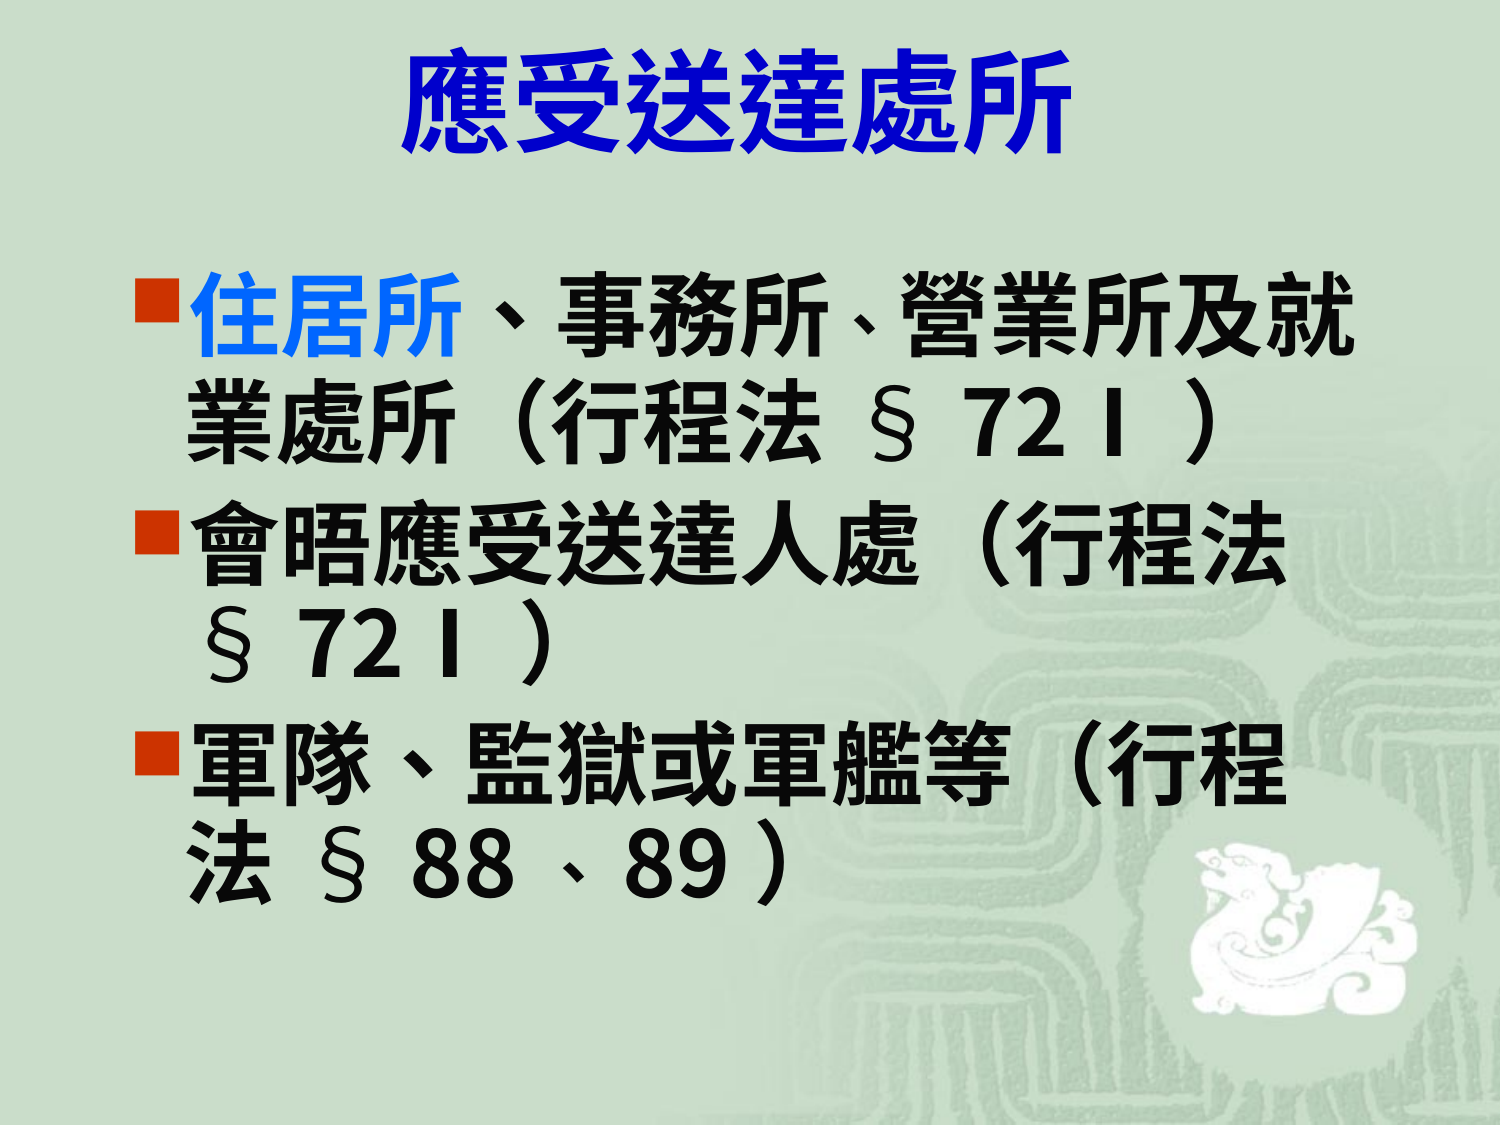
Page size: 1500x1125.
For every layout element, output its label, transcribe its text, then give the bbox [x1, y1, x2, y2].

title 應受送達處所 [75, 40, 1399, 160]
list 住居所、事務所、營業所及就業處所（行程法§ 72Ⅰ） 會晤應受送達人處（行程法§ 72Ⅰ） 軍隊、監獄或軍艦等（行程法§ 88、89） [112, 249, 1388, 925]
picture [0, 0, 1500, 1125]
